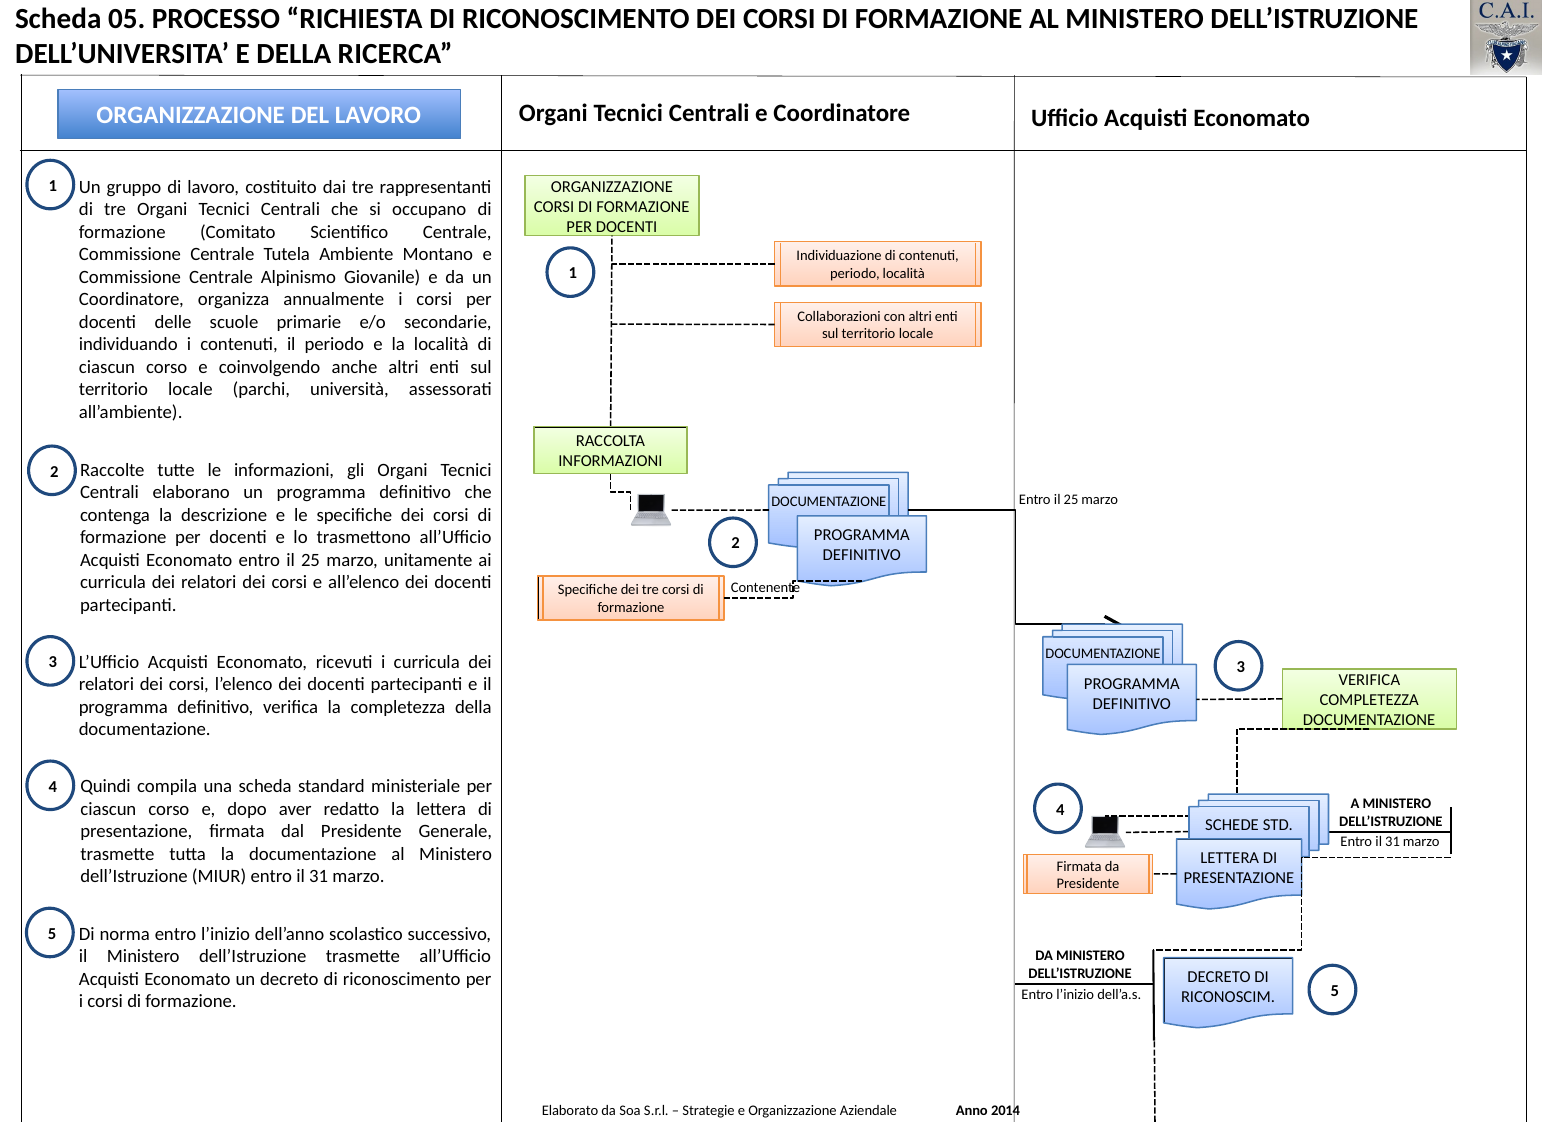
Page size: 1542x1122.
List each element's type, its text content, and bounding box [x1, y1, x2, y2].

text_box DOCUMENTAZIONE [1042, 624, 1183, 699]
text_box DOCUMENTAZIONE [768, 472, 909, 547]
text_box DECRETO DI RICONOSCIM. [1163, 957, 1293, 1028]
text_box 3 [26, 636, 74, 686]
picture [1470, 0, 1542, 75]
text_box Raccolte tutte le informazioni, gli Organi Tecnici Centrali elaborano un programma definitivo che contenga la descrizione e le specifiche dei corsi di formazione per docenti e lo trasmettono all’Ufficio Acquisti Economato entro il 25 marzo, unitamente ai curricula dei relatori dei corsi e all’elenco dei docenti partecipanti. [65, 450, 507, 623]
text_box PROGRAMMA DEFINITIVO [797, 515, 927, 578]
text_box Quindi compila una scheda standard ministeriale per ciascun corso e, dopo aver redatto la lettera di presentazione, firmata dal Presidente Generale, trasmette tutta la documentazione al Ministero dell’Istruzione (MIUR) entro il 31 marzo. [65, 766, 507, 894]
text_box 4 [1034, 784, 1082, 833]
text_box A MINISTERO DELL’ISTRUZIONE [1313, 786, 1468, 824]
text_box Contenente [655, 570, 876, 604]
text_box 2 [28, 446, 76, 495]
text_box 4 [26, 761, 65, 810]
text_box Scheda 05. PROCESSO “RICHIESTA DI RICONOSCIMENTO DEI CORSI DI FORMAZIONE AL MINISTERO DELL’ISTRUZIONE DELL’UNIVERSITA’ E DELLA RICERCA” [0, 0, 1470, 74]
text_box Entro il 31 marzo [1280, 824, 1500, 857]
text_box ORGANIZZAZIONE CORSI DI FORMAZIONE PER DOCENTI [525, 175, 699, 236]
text_box Individuazione di contenuti, periodo, località [774, 241, 981, 286]
text_box RACCOLTA INFORMAZIONI [533, 426, 688, 474]
text_box Firmata da Presidente [1023, 854, 1153, 894]
text_box 2 [709, 518, 757, 567]
text_box PROGRAMMA DEFINITIVO [1067, 664, 1197, 735]
picture [1084, 815, 1126, 849]
text_box Specifiche dei tre corsi di formazione [544, 575, 718, 620]
text_box Un gruppo di lavoro, costituito dai tre rappresentanti di tre Organi Tecnici Centrali che si occupano di formazione (Comitato Scientifico Centrale, Commissione Centrale Tutela Ambiente Montano e Commissione Centrale Alpinismo Giovanile) e da un Coordinatore, organizza annualmente i corsi per docenti delle scuole primarie e/o secondarie, individuando i contenuti, il periodo e la località di ciascun corso e coinvolgendo anche altri enti sul territorio locale (parchi, università, assessorati all’ambiente). [64, 166, 501, 430]
text_box L’Ufficio Acquisti Economato, ricevuti i curricula dei relatori dei corsi, l’elenco dei docenti partecipanti e il programma definitivo, verifica la completezza della documentazione. [63, 641, 507, 747]
text_box Collaborazioni con altri enti sul territorio locale [774, 302, 981, 347]
text_box Organi Tecnici Centrali e Coordinatore [503, 75, 1015, 148]
text_box 5 [1309, 965, 1356, 1014]
text_box Entro l’inizio dell’a.s. [971, 977, 1192, 1010]
text_box Entro il 25 marzo [958, 482, 1179, 516]
text_box VERIFICA COMPLETEZZA DOCUMENTAZIONE [1282, 668, 1457, 729]
picture [630, 493, 672, 527]
text_box 1 [547, 247, 594, 297]
text_box LETTERA DI PRESENTAZIONE [1176, 838, 1302, 909]
text_box 3 [1215, 641, 1262, 691]
text_box Elaborato da Soa S.r.l. – Strategie e Organizzazione Aziendale Anno 2014 [9, 1093, 1542, 1122]
text_box SCHEDE STD. MINISTERIALI [1189, 794, 1329, 838]
text_box 5 [26, 908, 74, 957]
text_box DA MINISTERO DELL’ISTRUZIONE [1002, 938, 1158, 977]
text_box Di norma entro l’inizio dell’anno scolastico successivo, il Ministero dell’Istruzione trasmette all’Ufficio Acquisti Economato un decreto di riconoscimento per i corsi di formazione. [64, 914, 506, 1019]
text_box 1 [26, 160, 74, 209]
text_box Ufficio Acquisti Economato [1015, 81, 1527, 153]
text_box ORGANIZZAZIONE DEL LAVORO [57, 89, 461, 139]
